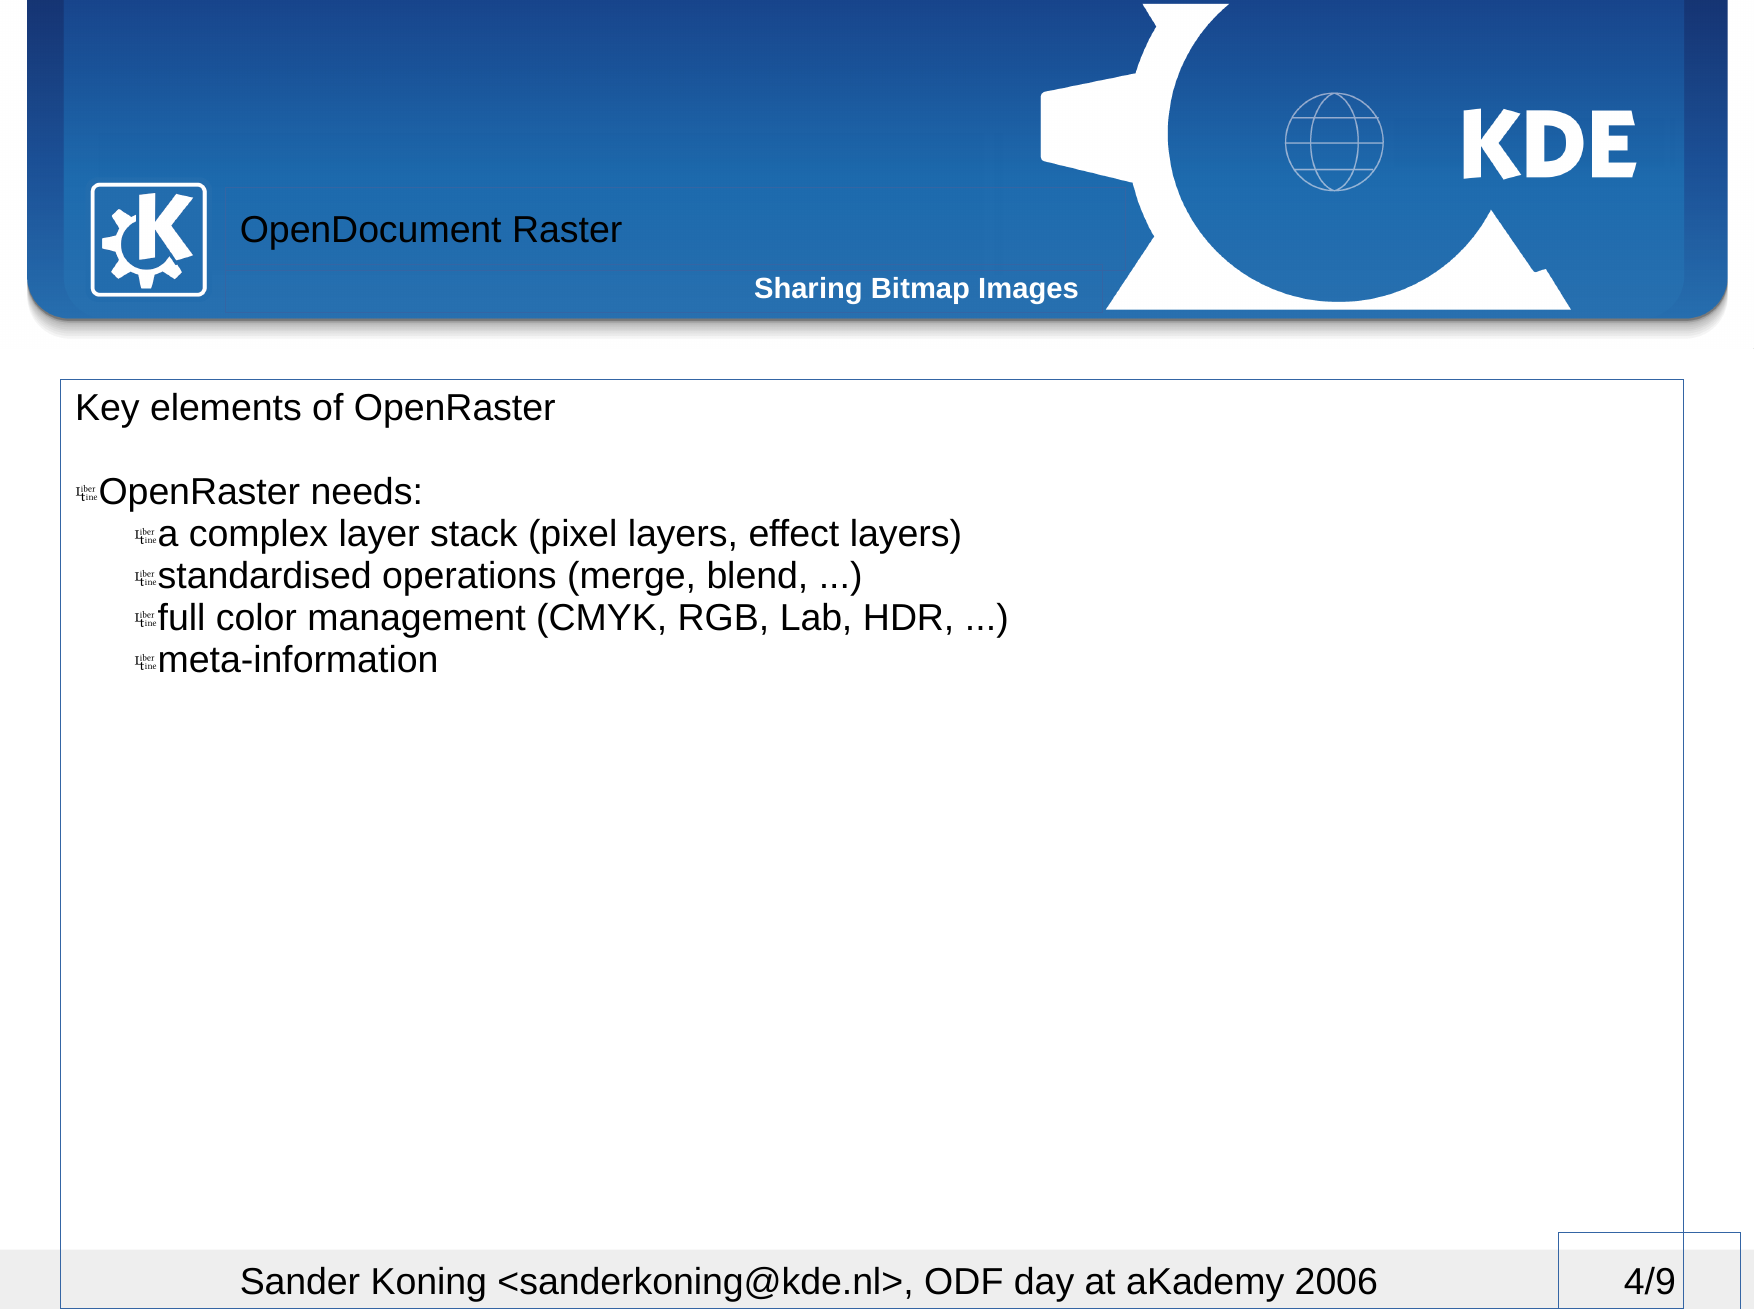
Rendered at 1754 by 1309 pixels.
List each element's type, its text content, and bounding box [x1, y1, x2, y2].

text_box Key elements of OpenRaster OpenRaster needs: a complex layer stack (pixel layers, effect layers) standardised operations (merge, blend, ...) full color management (CMYK, RGB, Lab, HDR, ...) meta-information [60, 379, 1684, 1309]
picture [0, 0, 1754, 349]
